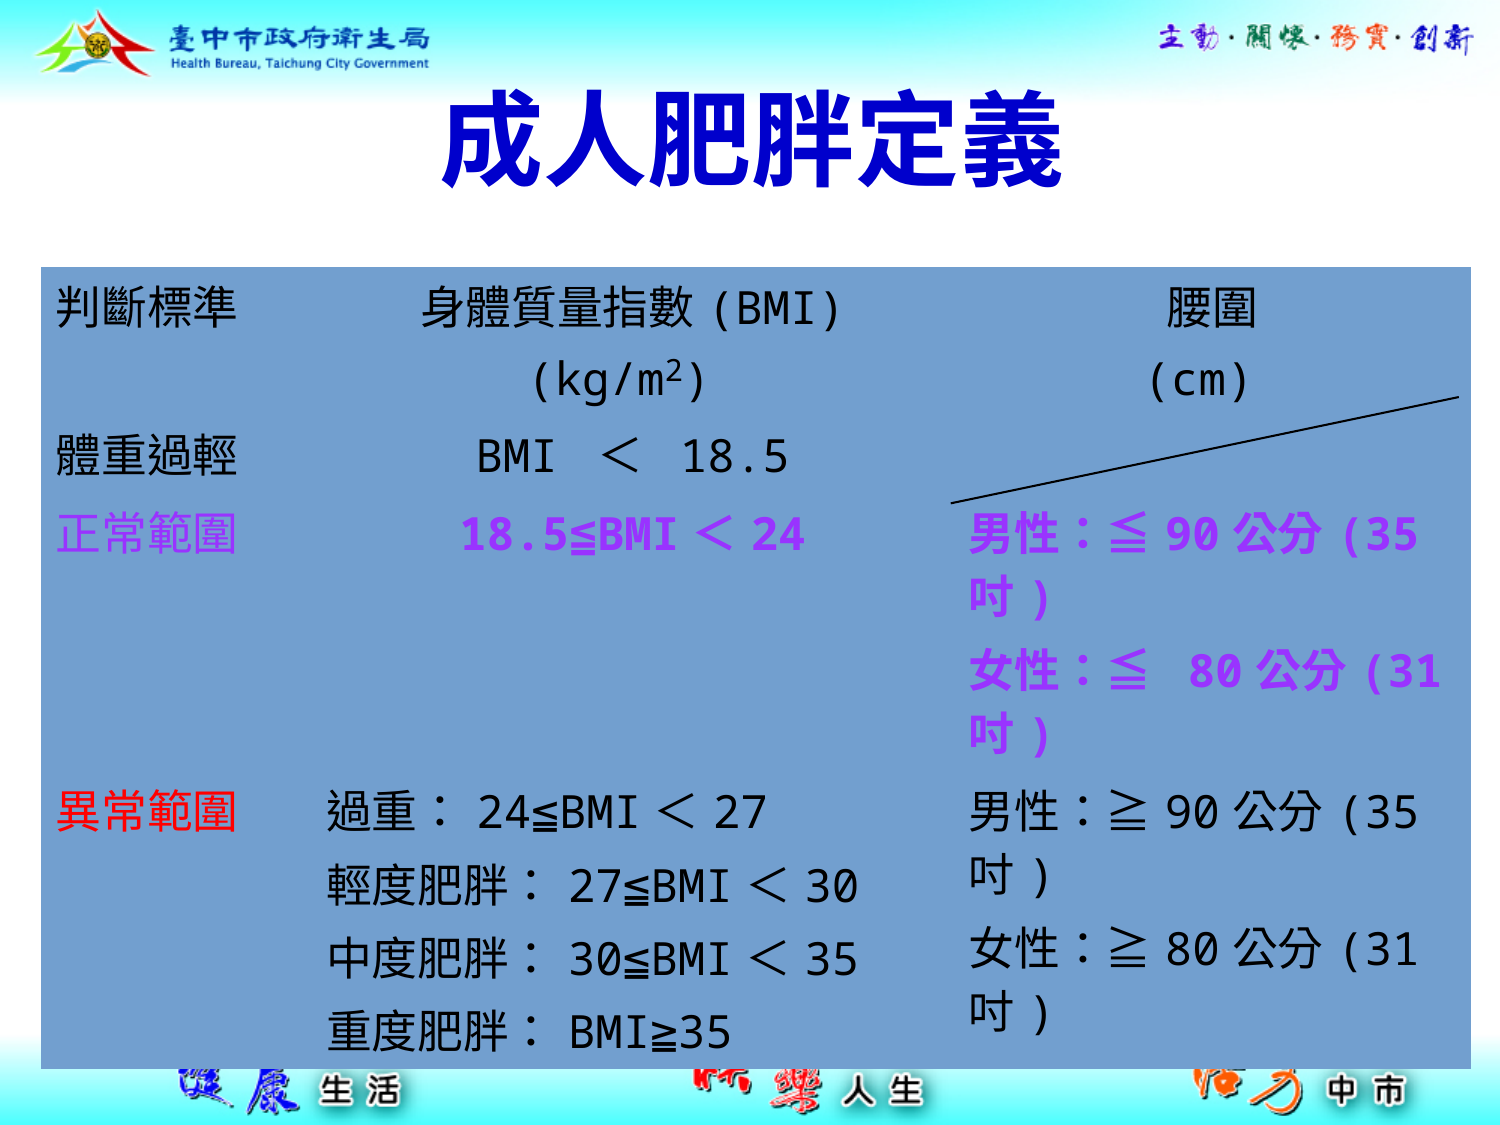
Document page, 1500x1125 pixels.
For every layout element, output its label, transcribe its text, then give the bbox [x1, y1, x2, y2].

table_header 腰圍 (cm) [954, 267, 1471, 415]
table_cell [1010, 415, 1471, 493]
table_cell BMI ＜ 18.5 [311, 415, 954, 493]
table_cell 男性：≧90公分(35吋) 女性：≧80公分(31吋) [954, 771, 1471, 1069]
table_cell 男性：≦90公分(35吋) 女性：≦ 80公分(31吋) [954, 493, 1471, 771]
table_header 判斷標準 [41, 267, 311, 415]
table_cell [954, 415, 1363, 493]
table_header 身體質量指數(BMI) (kg/m2) [311, 267, 954, 415]
table_cell 過重：24≦BMI＜27 輕度肥胖：27≦BMI＜30 中度肥胖：30≦BMI＜35 重度肥胖：BMI≧35 [311, 771, 954, 1069]
title 成人肥胖定義 [76, 66, 1427, 254]
table_cell 正常範圍 [41, 493, 311, 771]
table_cell 18.5≦BMI＜24 [311, 493, 954, 771]
table_cell 體重過輕 [41, 415, 311, 493]
table_cell 異常範圍 [41, 771, 311, 1069]
